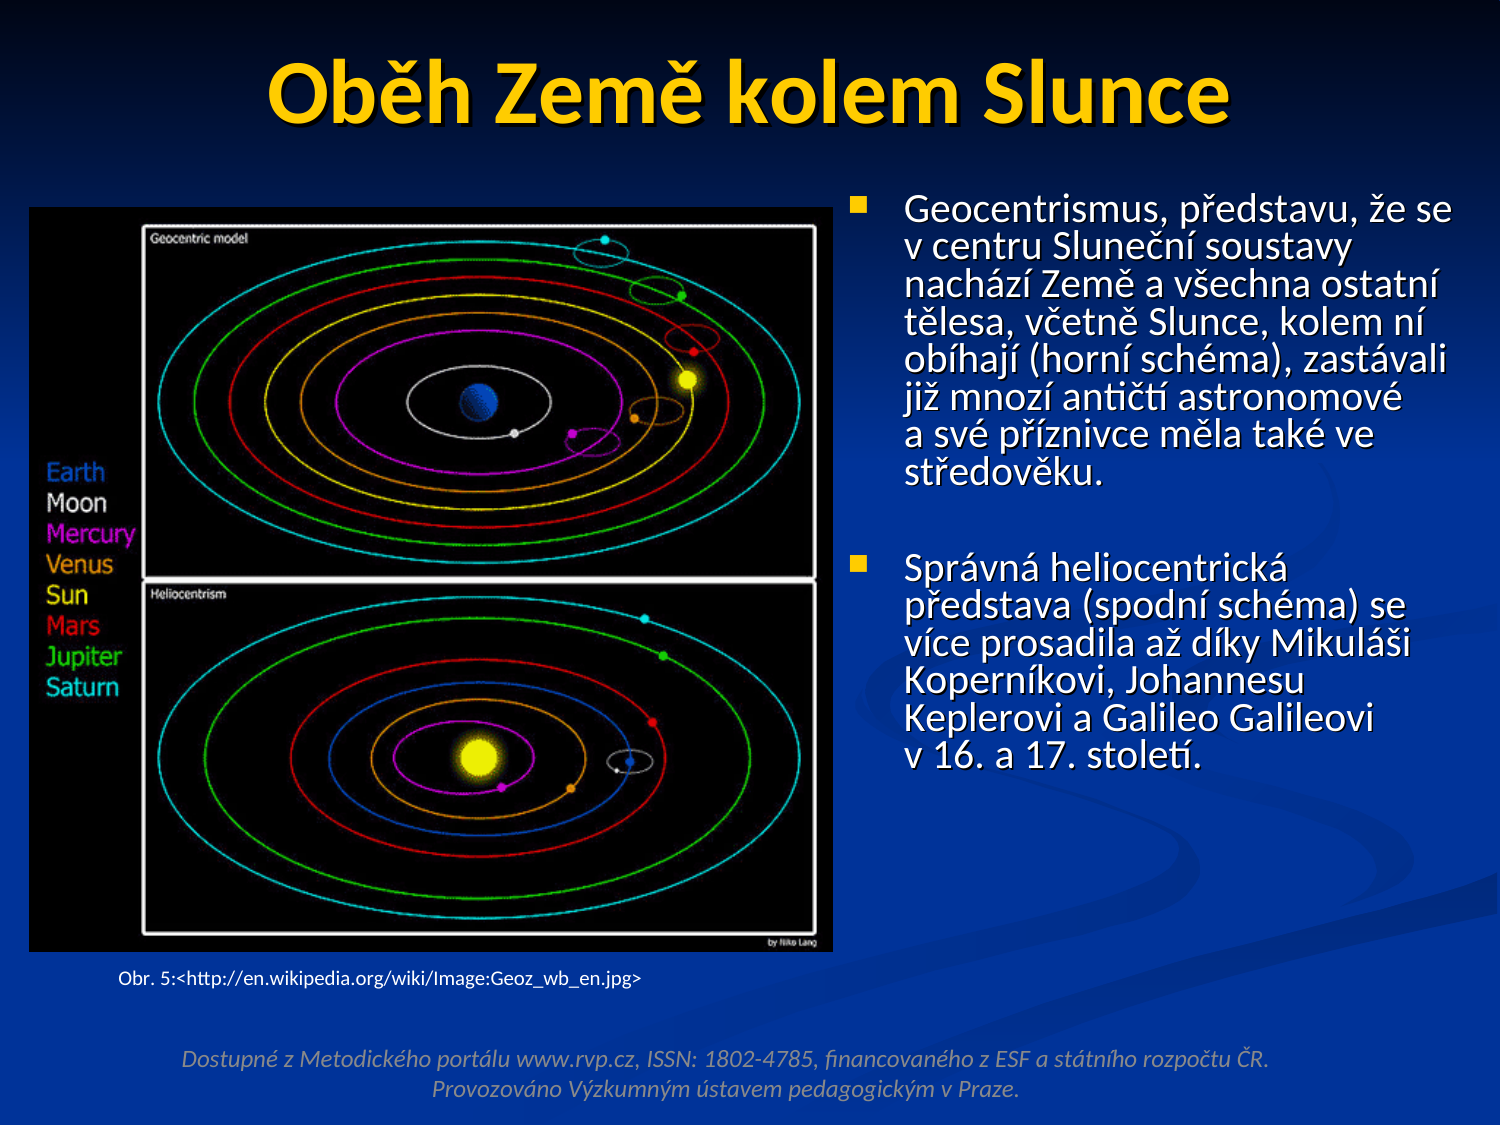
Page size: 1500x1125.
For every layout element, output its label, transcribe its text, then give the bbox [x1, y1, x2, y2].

text_box Obr. 5:<http://en.wikipedia.org/wiki/Image:Geoz_wb_en.jpg> [103, 952, 664, 999]
list Geocentrismus, představu, že se v centru Sluneční soustavy nachází Země a všechna ostatní tělesa, včetně Slunce, kolem ní obíhají (horní schéma), zastávali již mnozí antičtí astronomové a své příznivce měla také ve středověku. Správná heliocentrická představa (spodní schéma) se více prosadila až díky Mikuláši Koperníkovi, Johannesu Keplerovi a Galileo Galileovi v 16. a 17. století. [832, 184, 1471, 988]
title Oběh Země kolem Slunce [75, 7, 1426, 195]
text_box Dostupné z Metodického portálu www.rvp.cz, ISSN: 1802-4785, financovaného z ESF a státního rozpočtu ČR. Provozováno Výzkumným ústavem pedagogickým v Praze. [105, 1042, 1348, 1103]
picture [29, 207, 833, 952]
